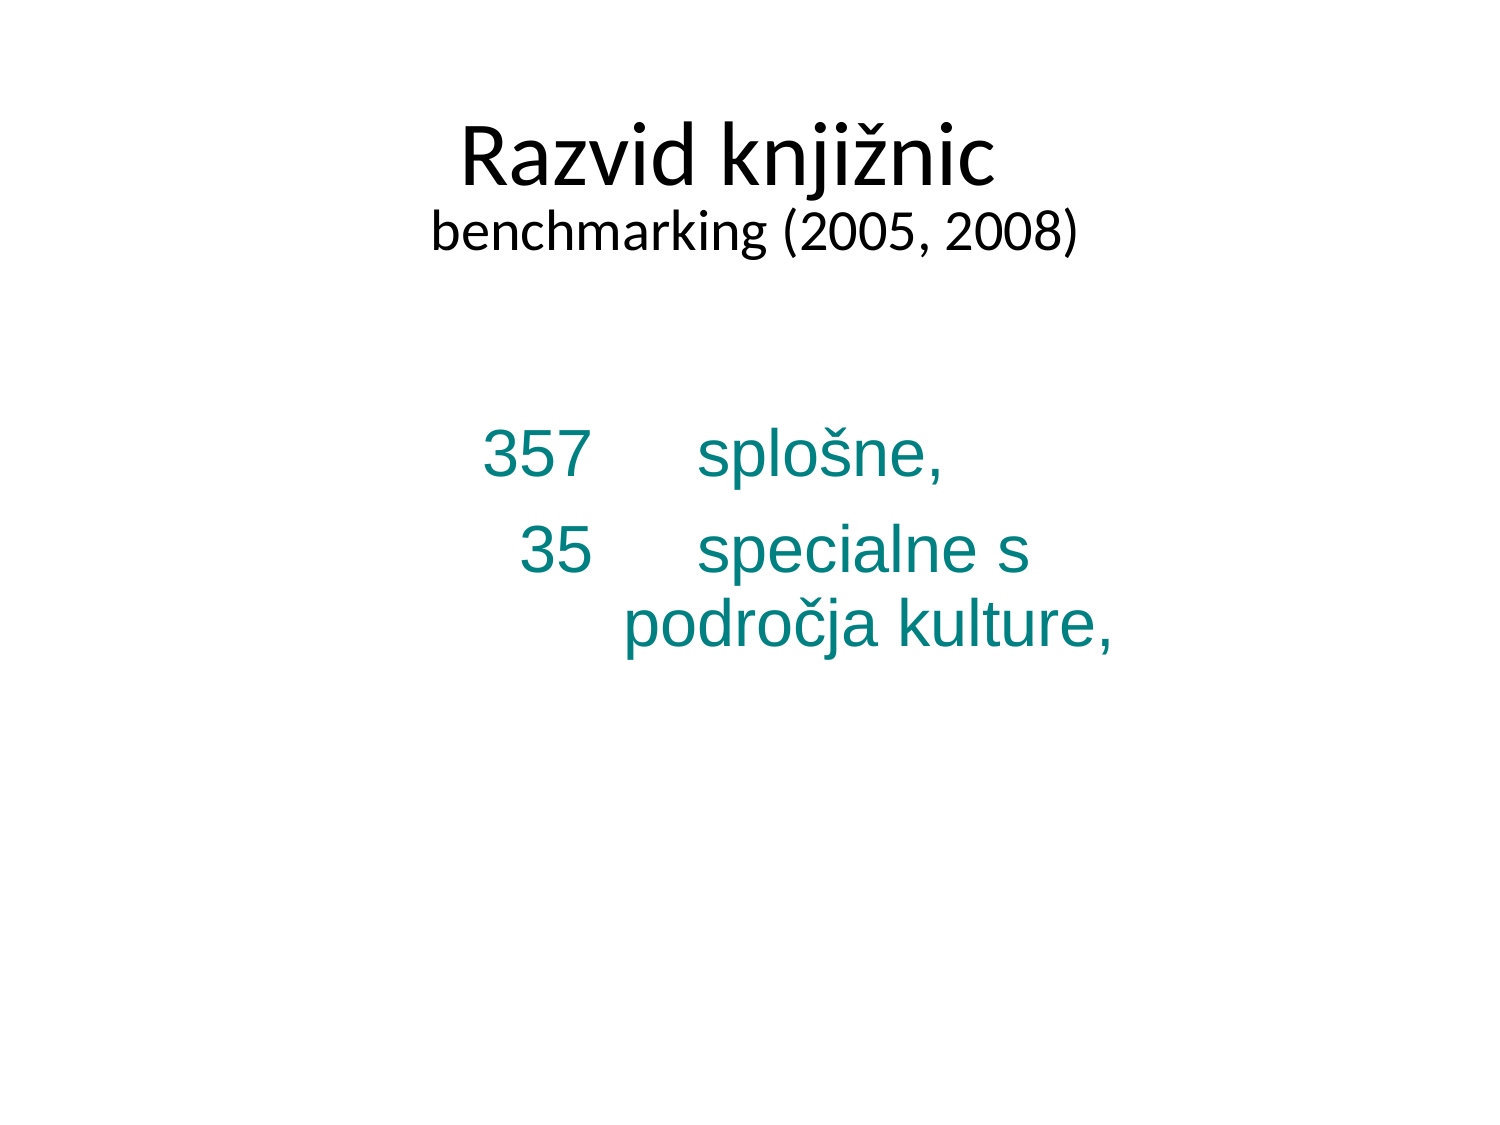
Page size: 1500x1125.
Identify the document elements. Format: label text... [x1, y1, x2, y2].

title Razvid knjižnic [53, 54, 1404, 243]
table_cell specialne s področja kulture, [608, 504, 1307, 679]
list benchmarking (2005, 2008) [171, 184, 1341, 421]
table_header splošne, [608, 409, 1307, 504]
table_header 357 [171, 409, 608, 504]
table_cell 35 [171, 504, 608, 679]
